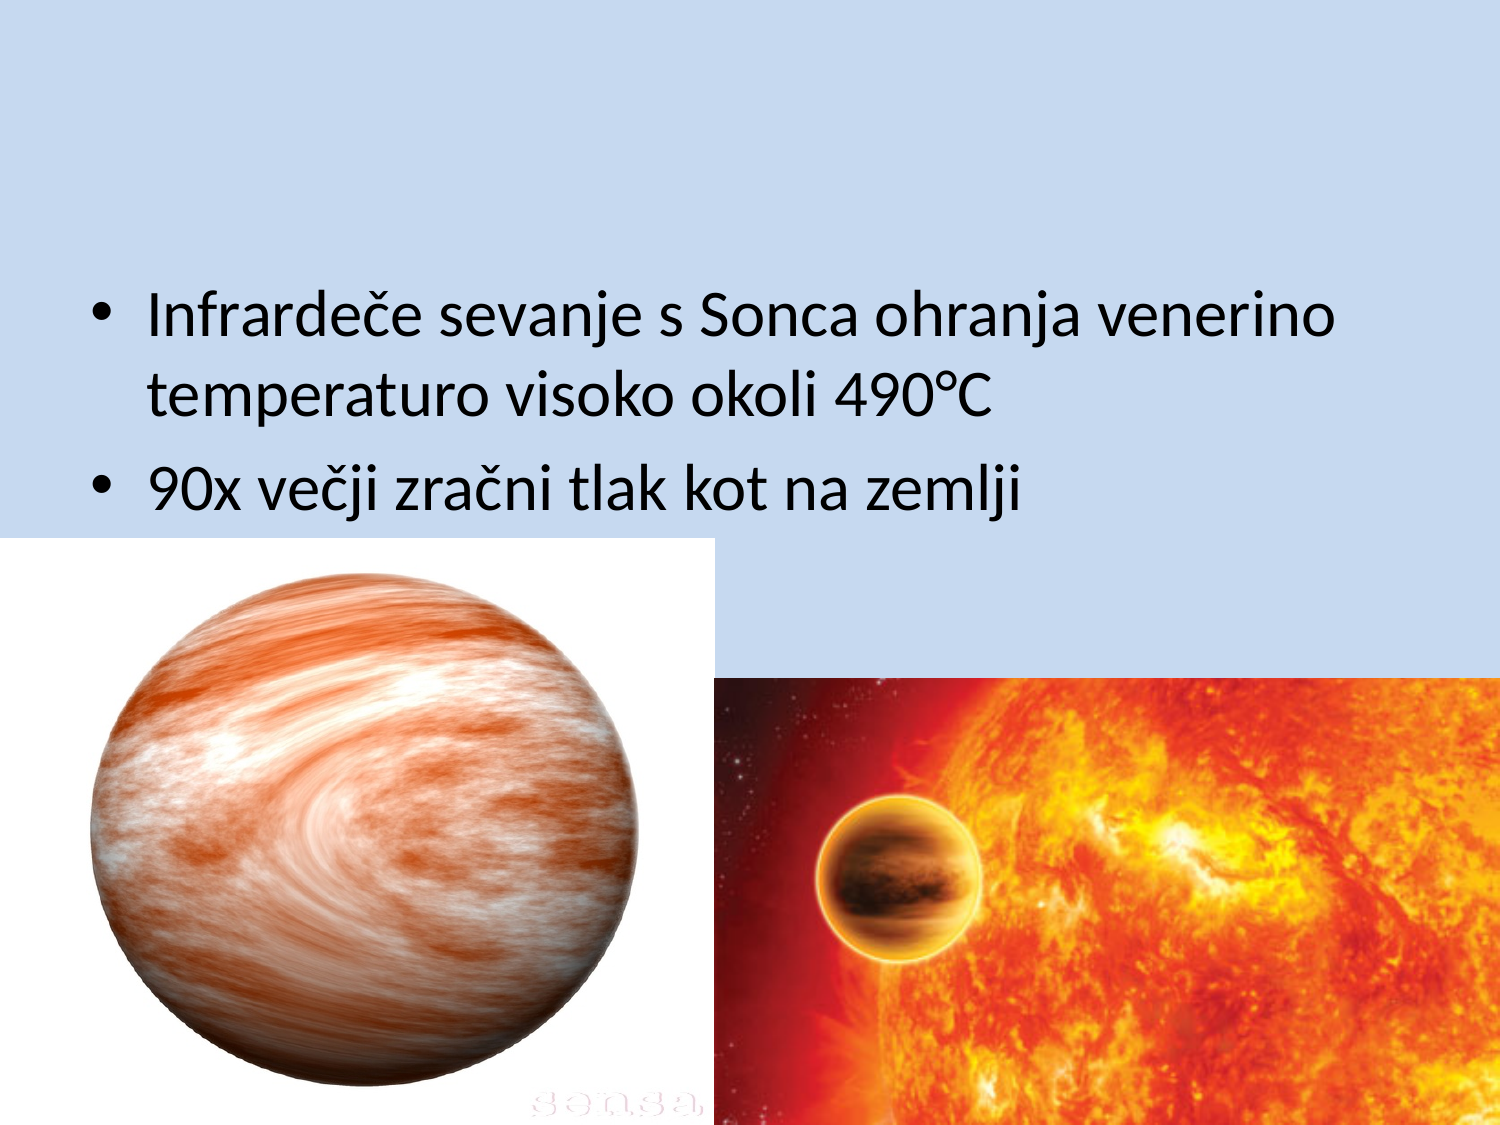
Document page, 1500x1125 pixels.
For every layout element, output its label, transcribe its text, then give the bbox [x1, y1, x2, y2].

list Infrardeče sevanje s Sonca ohranja venerino temperaturo visoko okoli 490°C 90x večji zračni tlak kot na zemlji [75, 262, 1425, 1005]
picture [0, 538, 1500, 1125]
